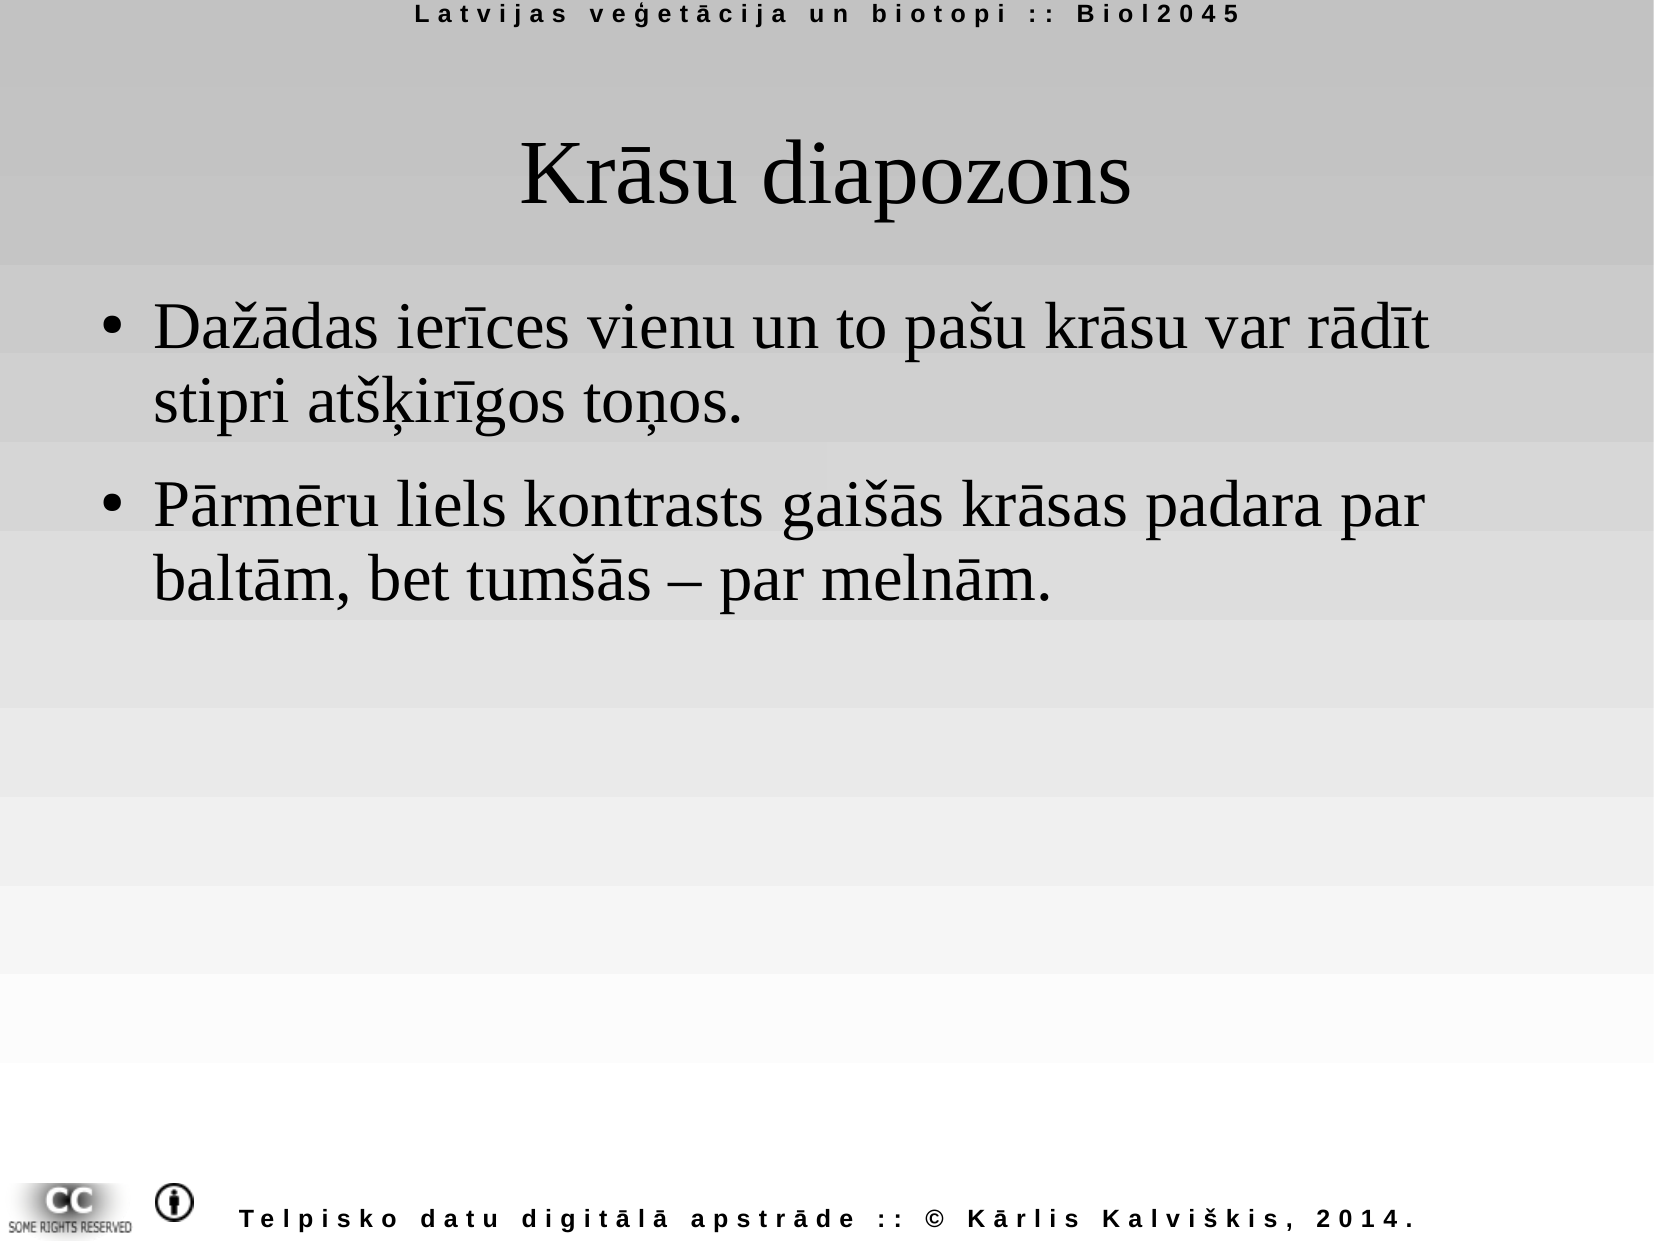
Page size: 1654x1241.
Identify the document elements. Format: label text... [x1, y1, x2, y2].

list Dažādas ierīces vienu un to pašu krāsu var rādīt stipri atšķirīgos toņos. Pārmēru liels kontrasts gaišās krāsas padara par baltām, bet tumšās – par melnām. [82, 289, 1571, 1113]
title Krāsu diapozons [29, 49, 1625, 296]
picture [0, 0, 1654, 1241]
